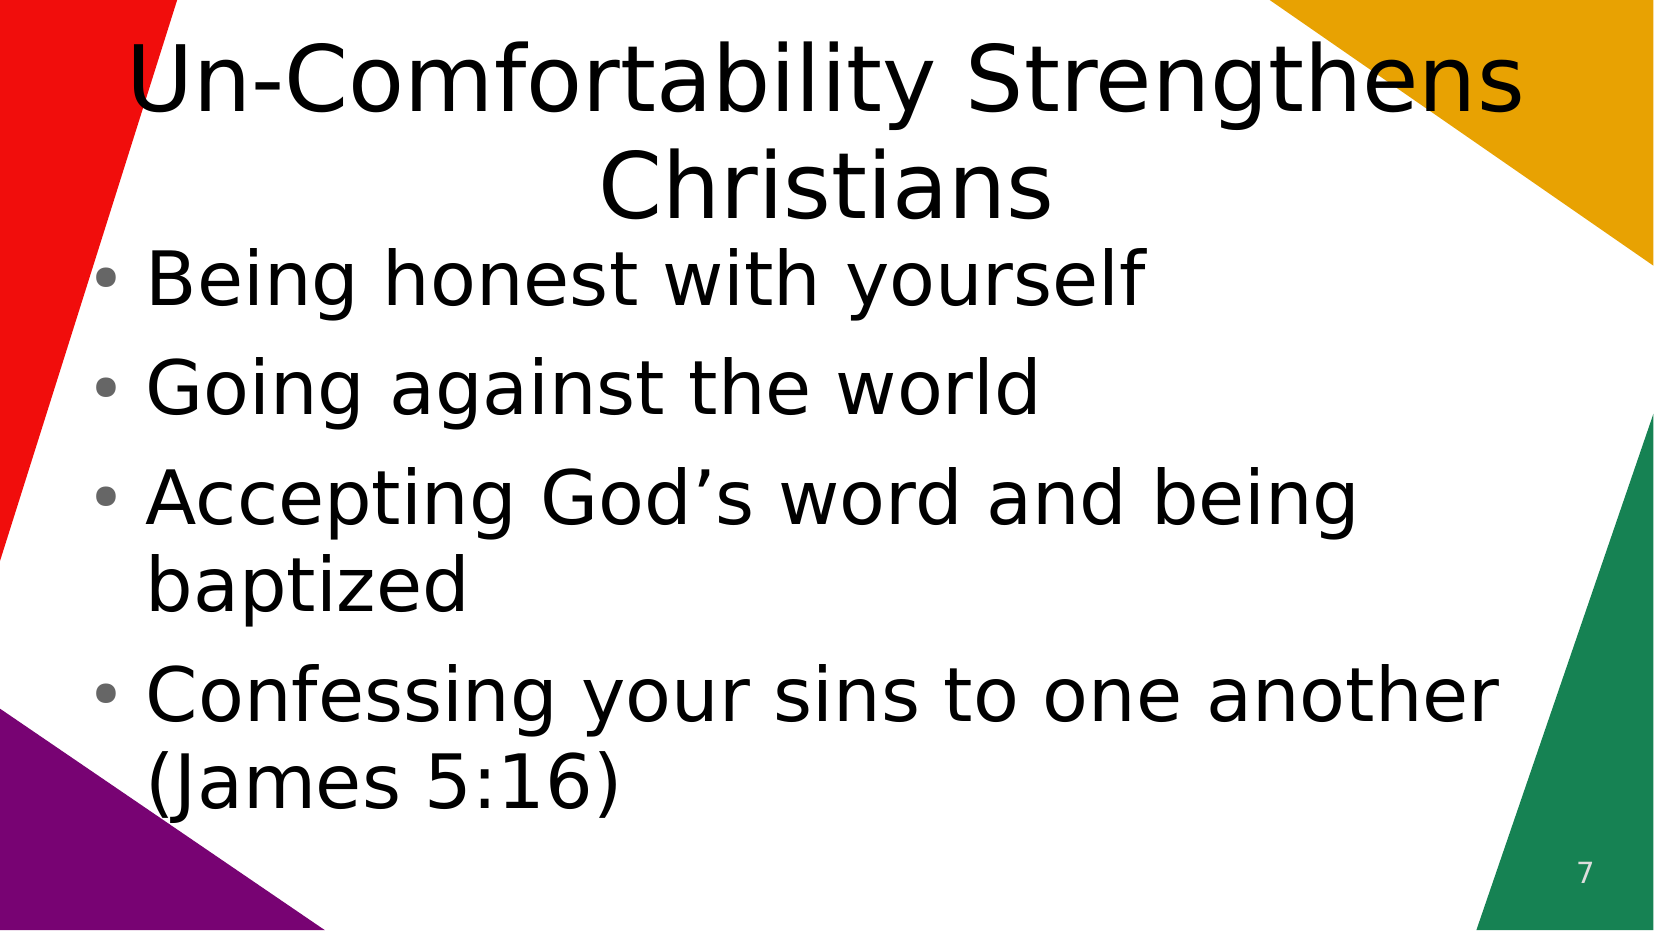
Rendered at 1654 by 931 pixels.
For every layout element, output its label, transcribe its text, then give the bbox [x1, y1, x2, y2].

title Un-Comfortability Strengthens Christians [118, 25, 1536, 236]
list Being honest with yourself Going against the world Accepting God’s word and being baptized Confessing your sins to one another (James 5:16) [75, 236, 1576, 827]
